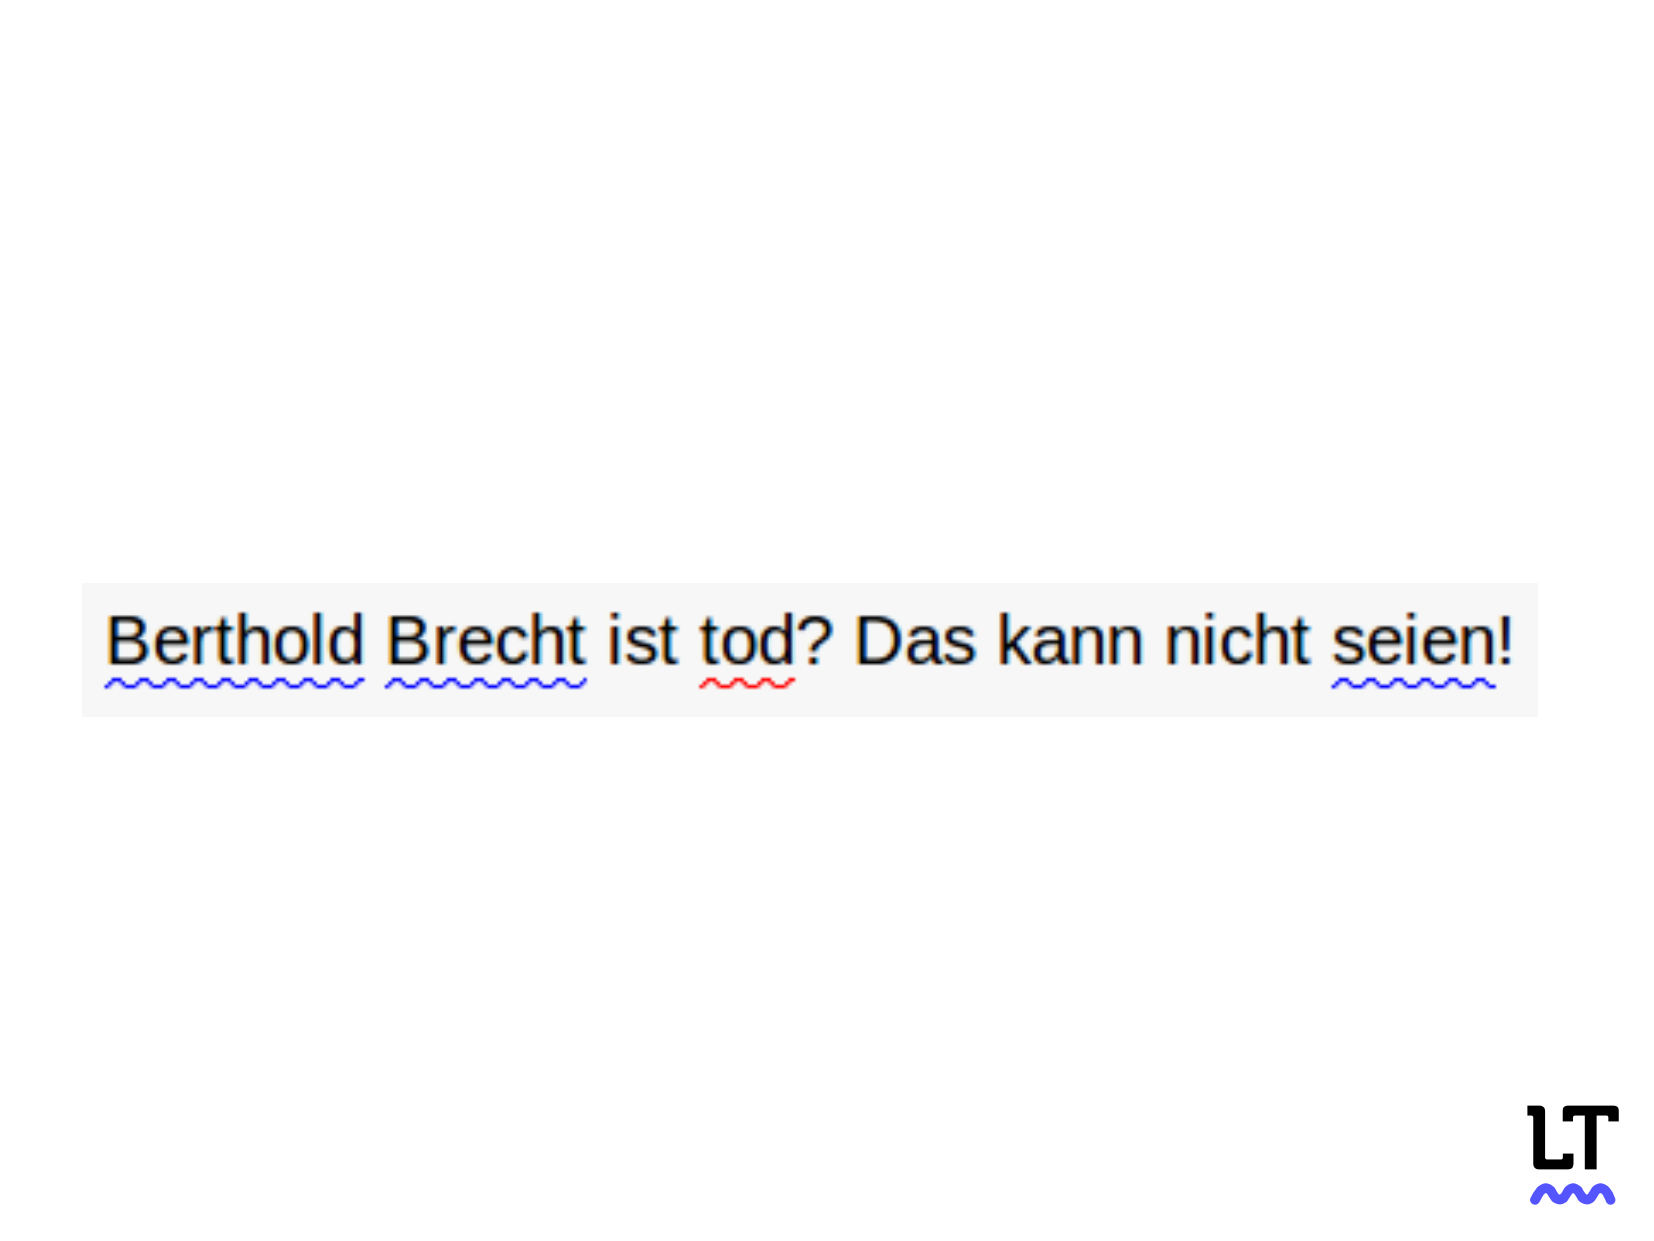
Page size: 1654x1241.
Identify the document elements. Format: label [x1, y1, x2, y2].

picture [82, 583, 1538, 717]
picture [1500, 1086, 1645, 1229]
